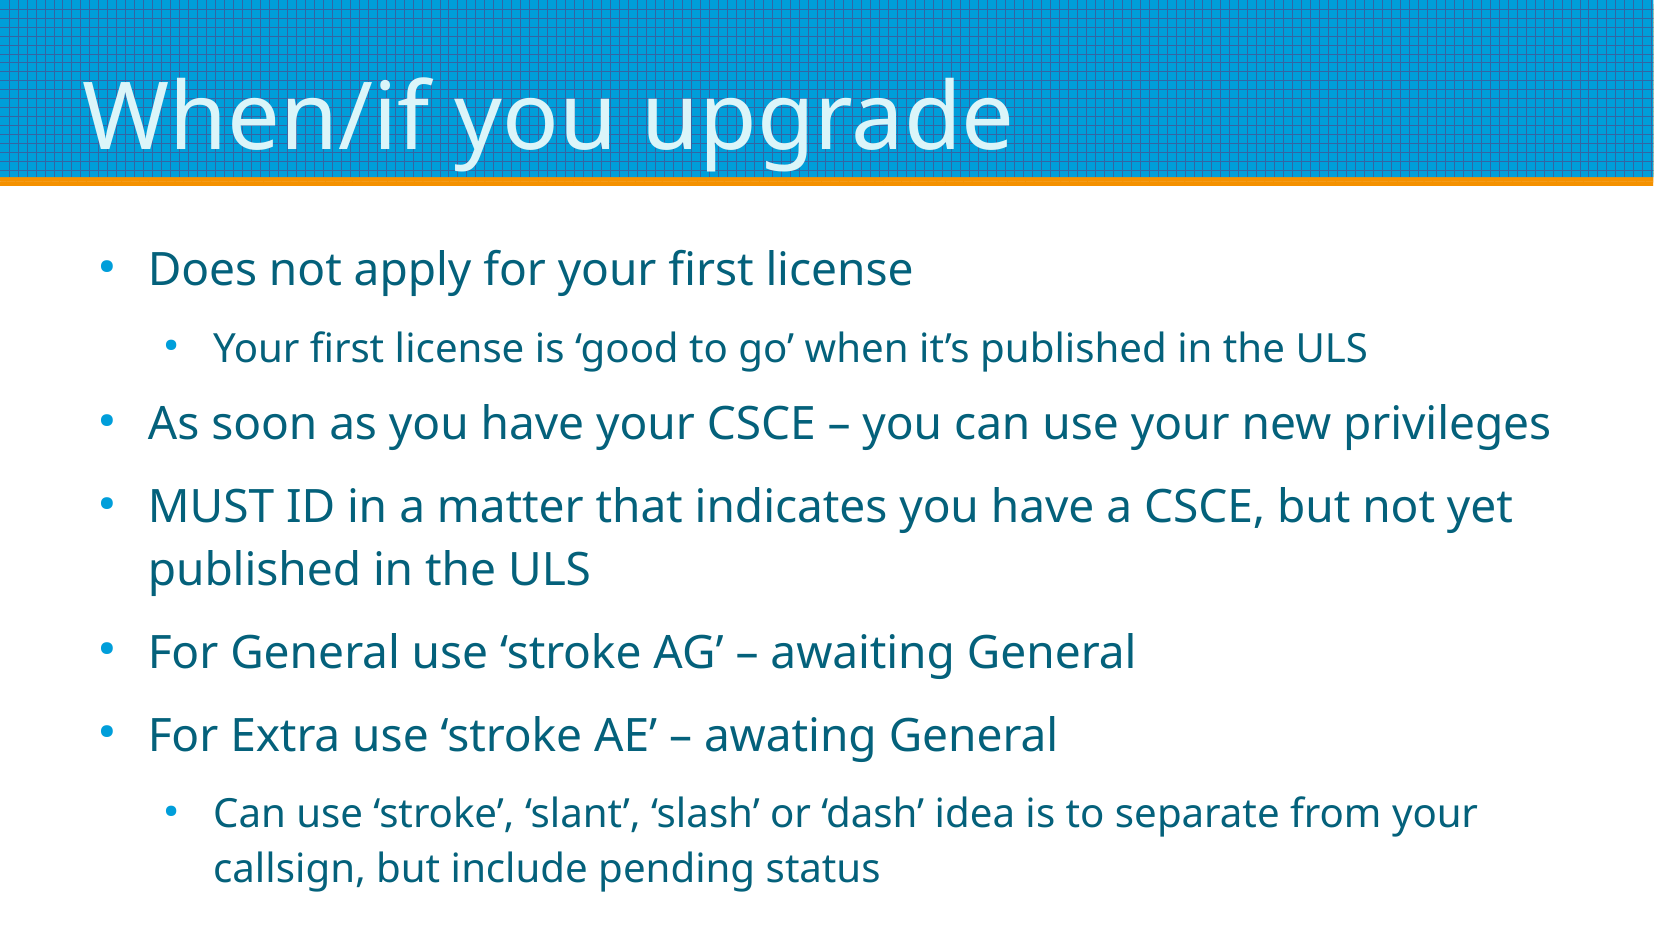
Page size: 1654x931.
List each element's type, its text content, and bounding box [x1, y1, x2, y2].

title When/if you upgrade [82, 14, 1571, 178]
list Does not apply for your first license Your first license is ‘good to go’ when it’s published in the ULS As soon as you have your CSCE – you can use your new privileges MUST ID in a matter that indicates you have a CSCE, but not yet published in the ULS For General use ‘stroke AG’ – awaiting General For Extra use ‘stroke AE’ – awating General Can use ‘stroke’, ‘slant’, ‘slash’ or ‘dash’ idea is to separate from your callsign, but include pending status [82, 236, 1571, 901]
